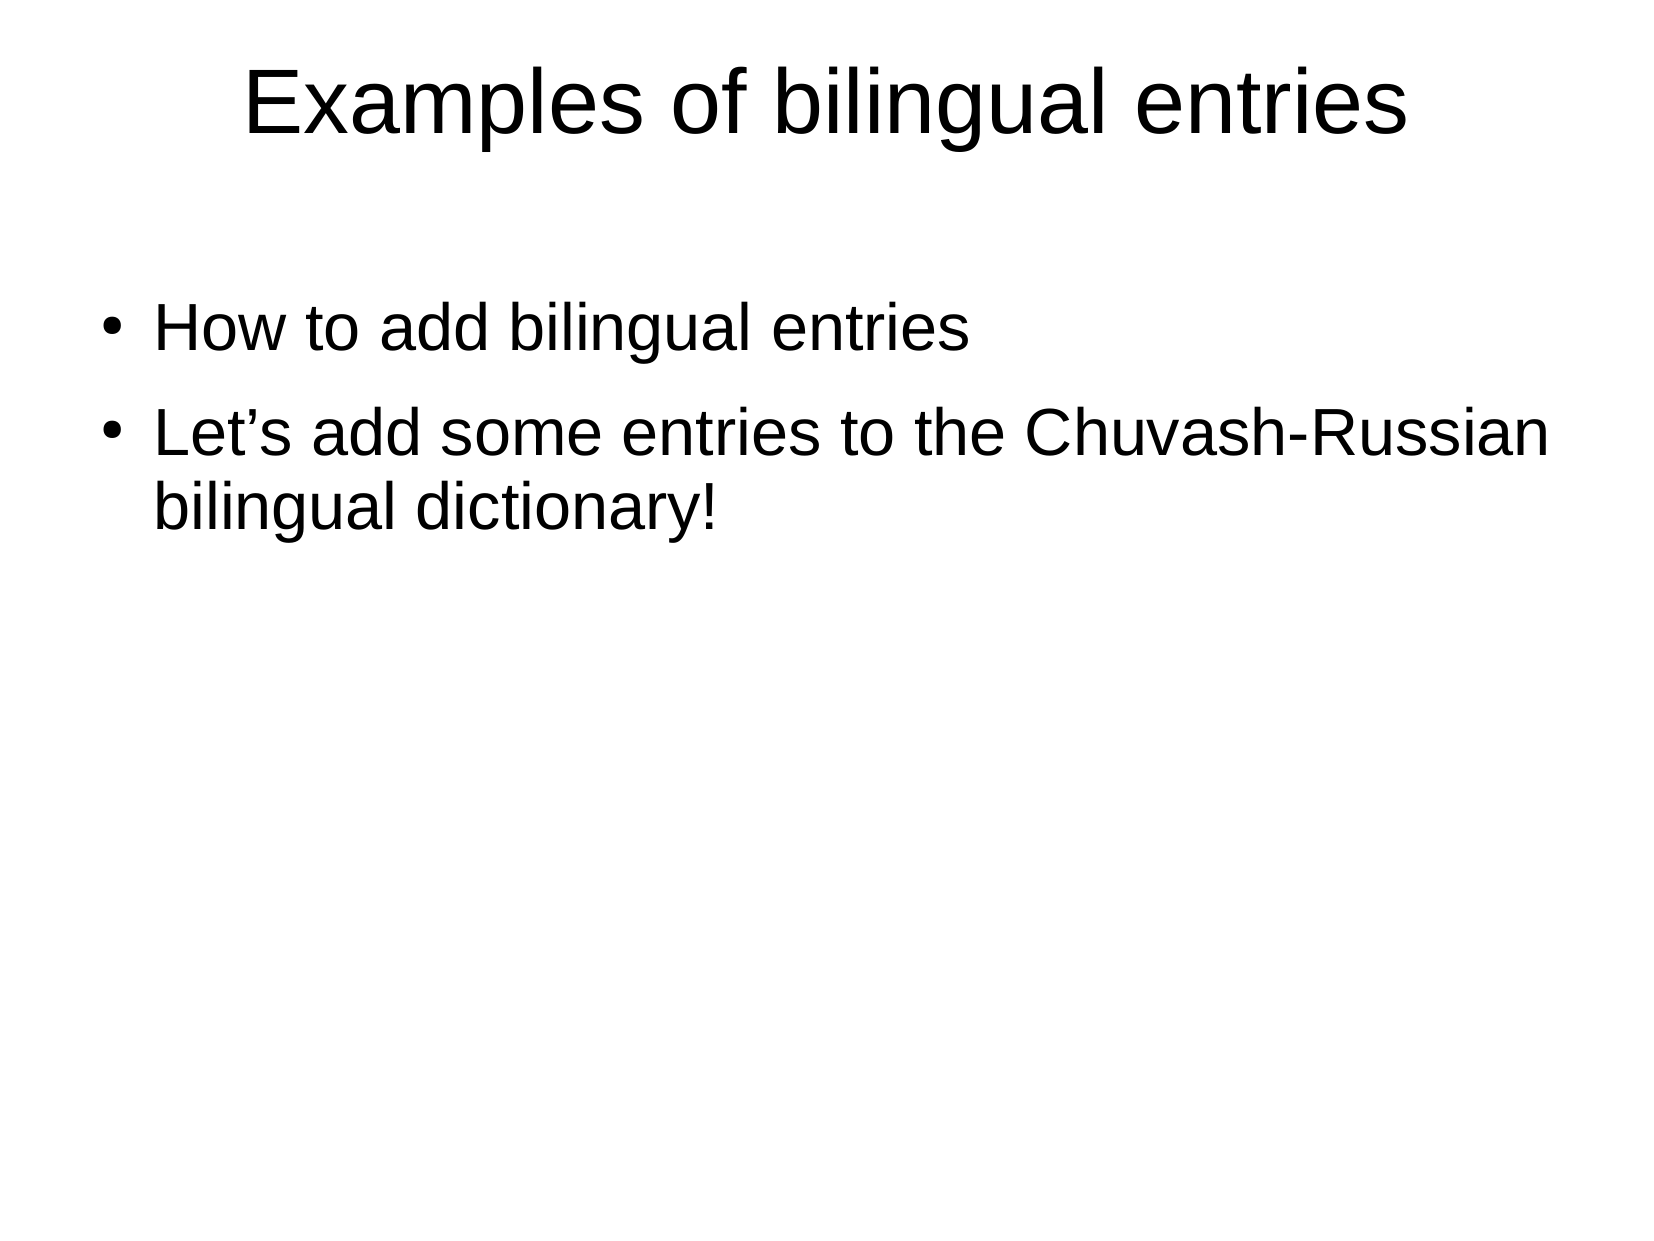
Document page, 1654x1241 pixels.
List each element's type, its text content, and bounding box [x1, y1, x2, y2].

list How to add bilingual entries Let’s add some entries to the Chuvash-Russian bilingual dictionary! [82, 290, 1571, 1094]
title Examples of bilingual entries [82, 50, 1571, 256]
